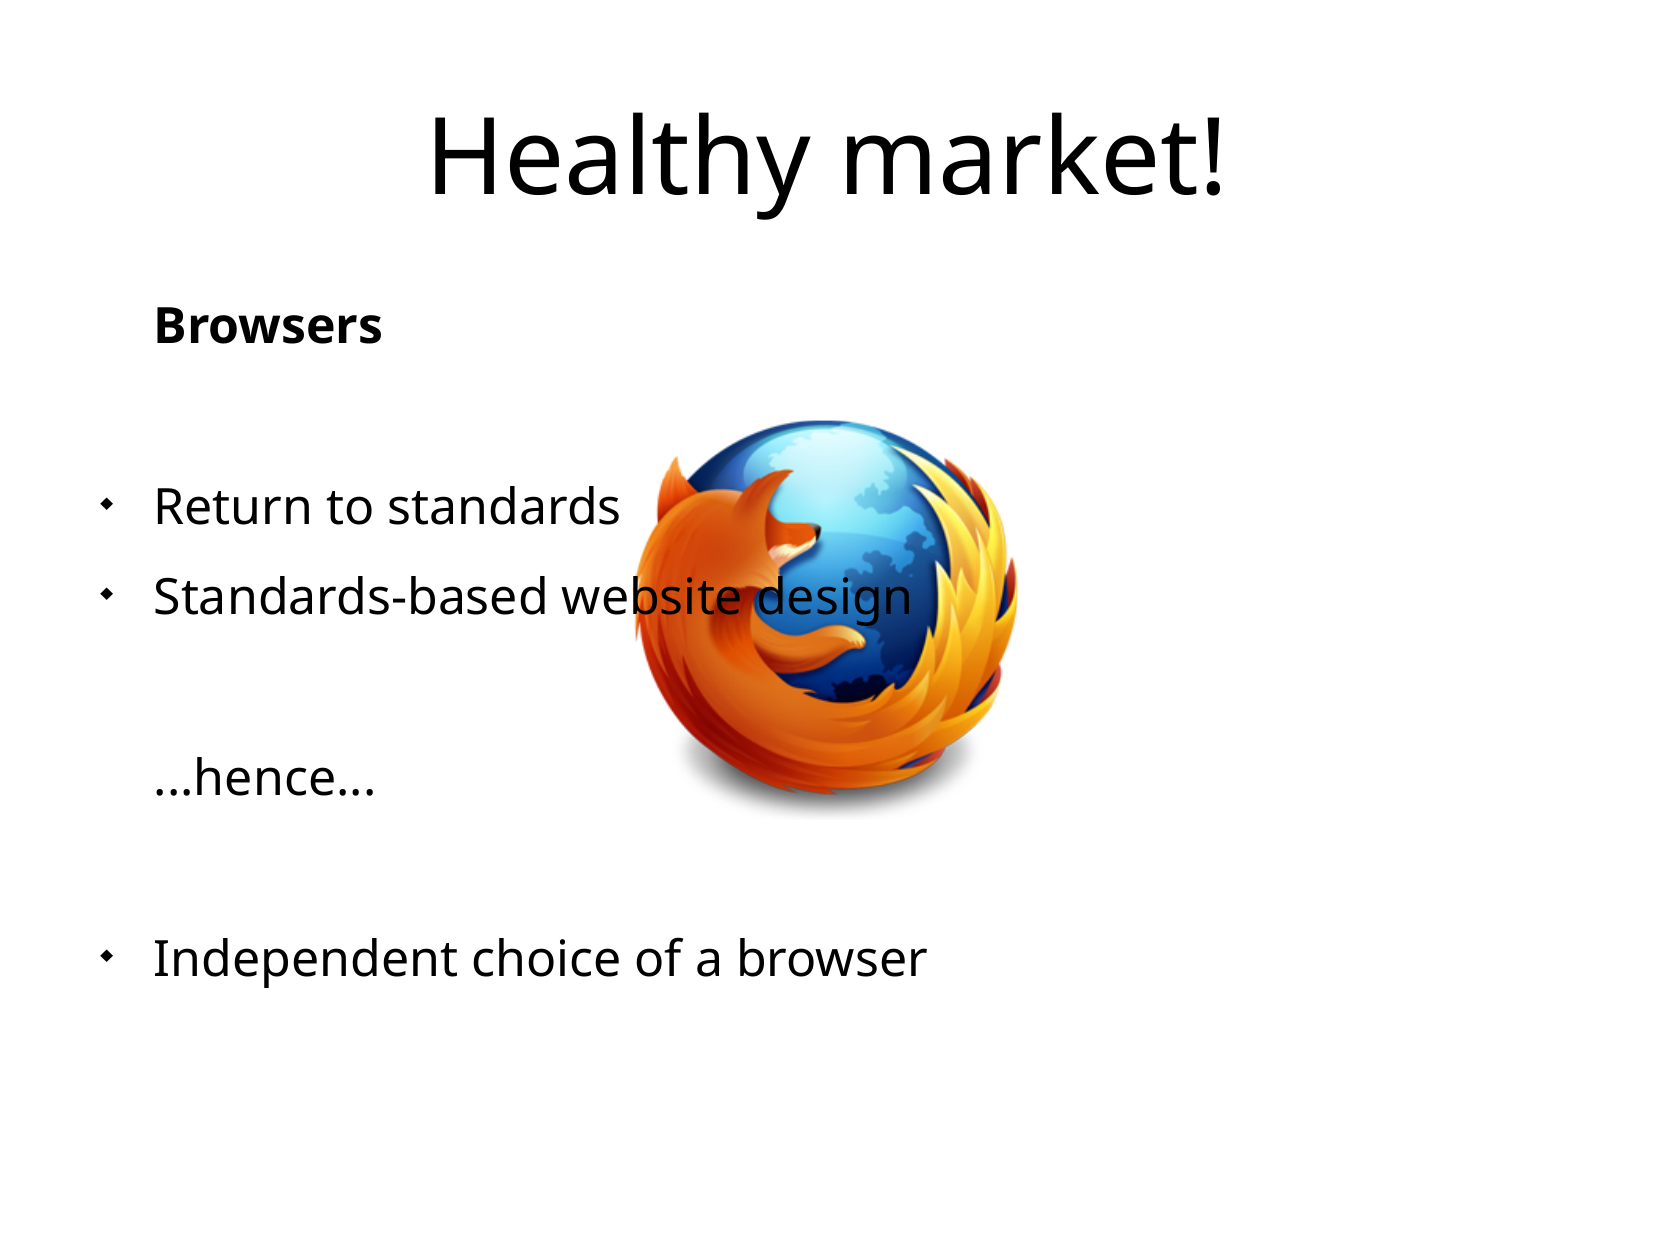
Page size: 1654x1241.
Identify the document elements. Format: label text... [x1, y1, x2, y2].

list Browsers Return to standards Standards-based website design ...hence... Independent choice of a browser [82, 290, 1538, 1010]
title Healthy market! [82, 49, 1571, 257]
